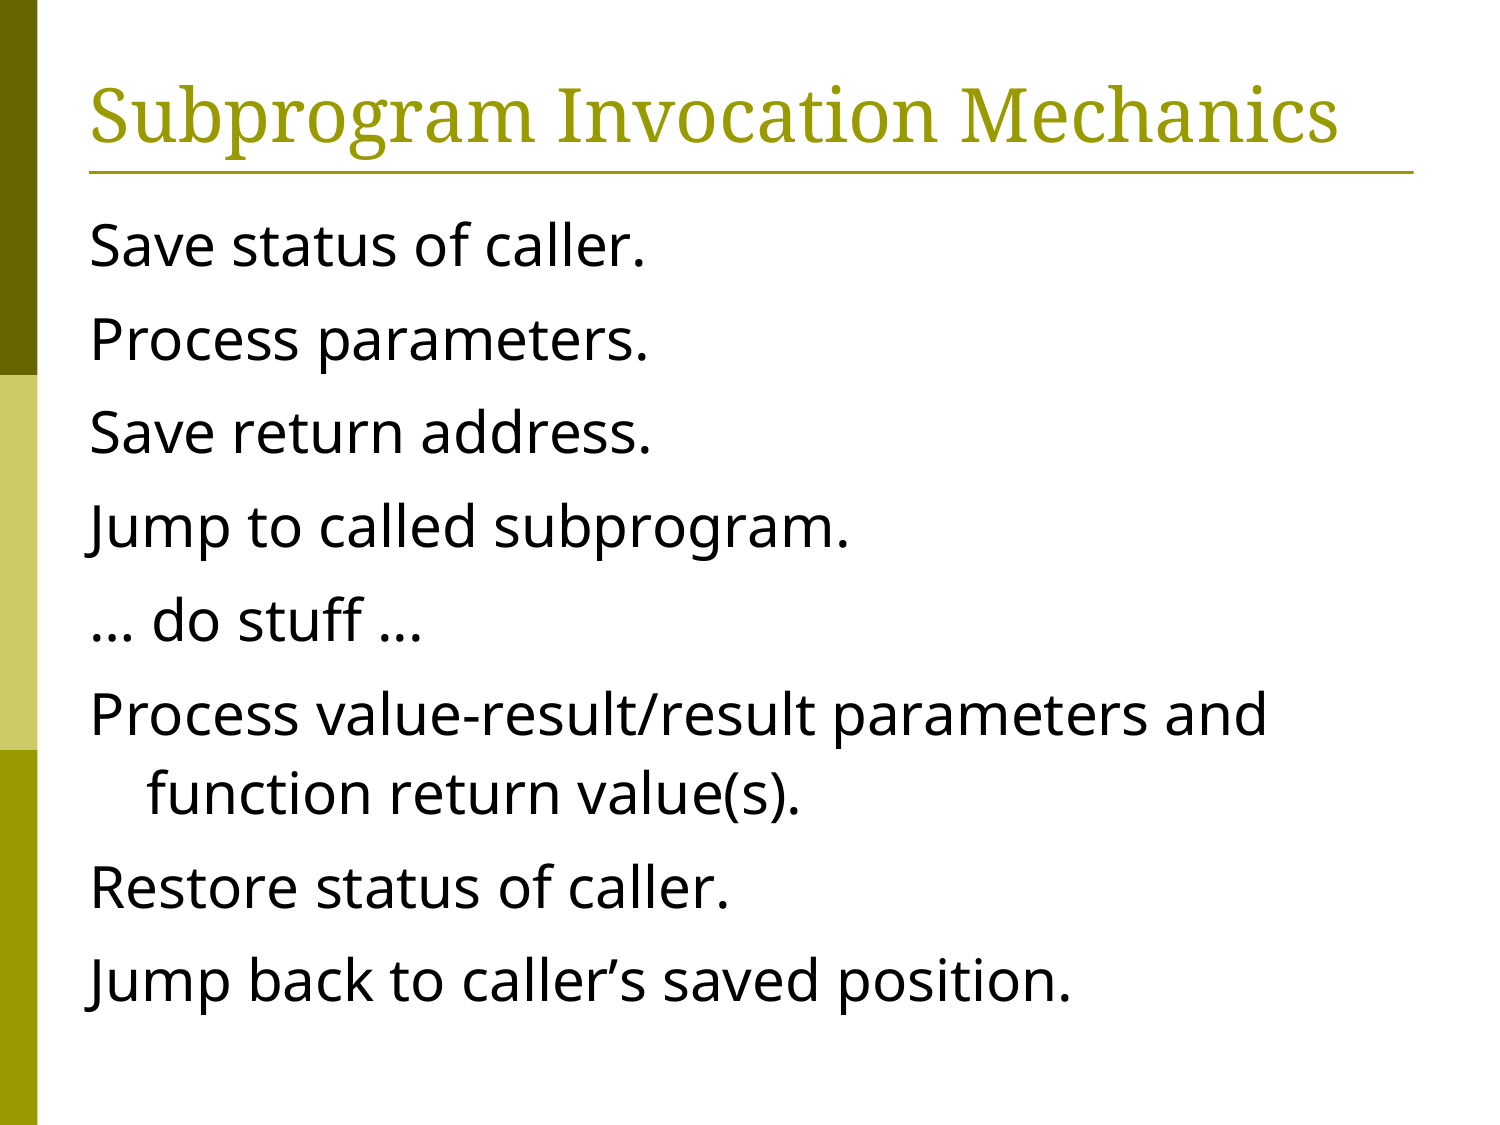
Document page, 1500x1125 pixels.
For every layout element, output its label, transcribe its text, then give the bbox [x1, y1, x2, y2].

list Save status of caller. Process parameters. Save return address. Jump to called subprogram. … do stuff ... Process value-result/result parameters and function return value(s). Restore status of caller. Jump back to caller’s saved position. [75, 196, 1426, 1006]
title Subprogram Invocation Mechanics [75, 45, 1426, 173]
